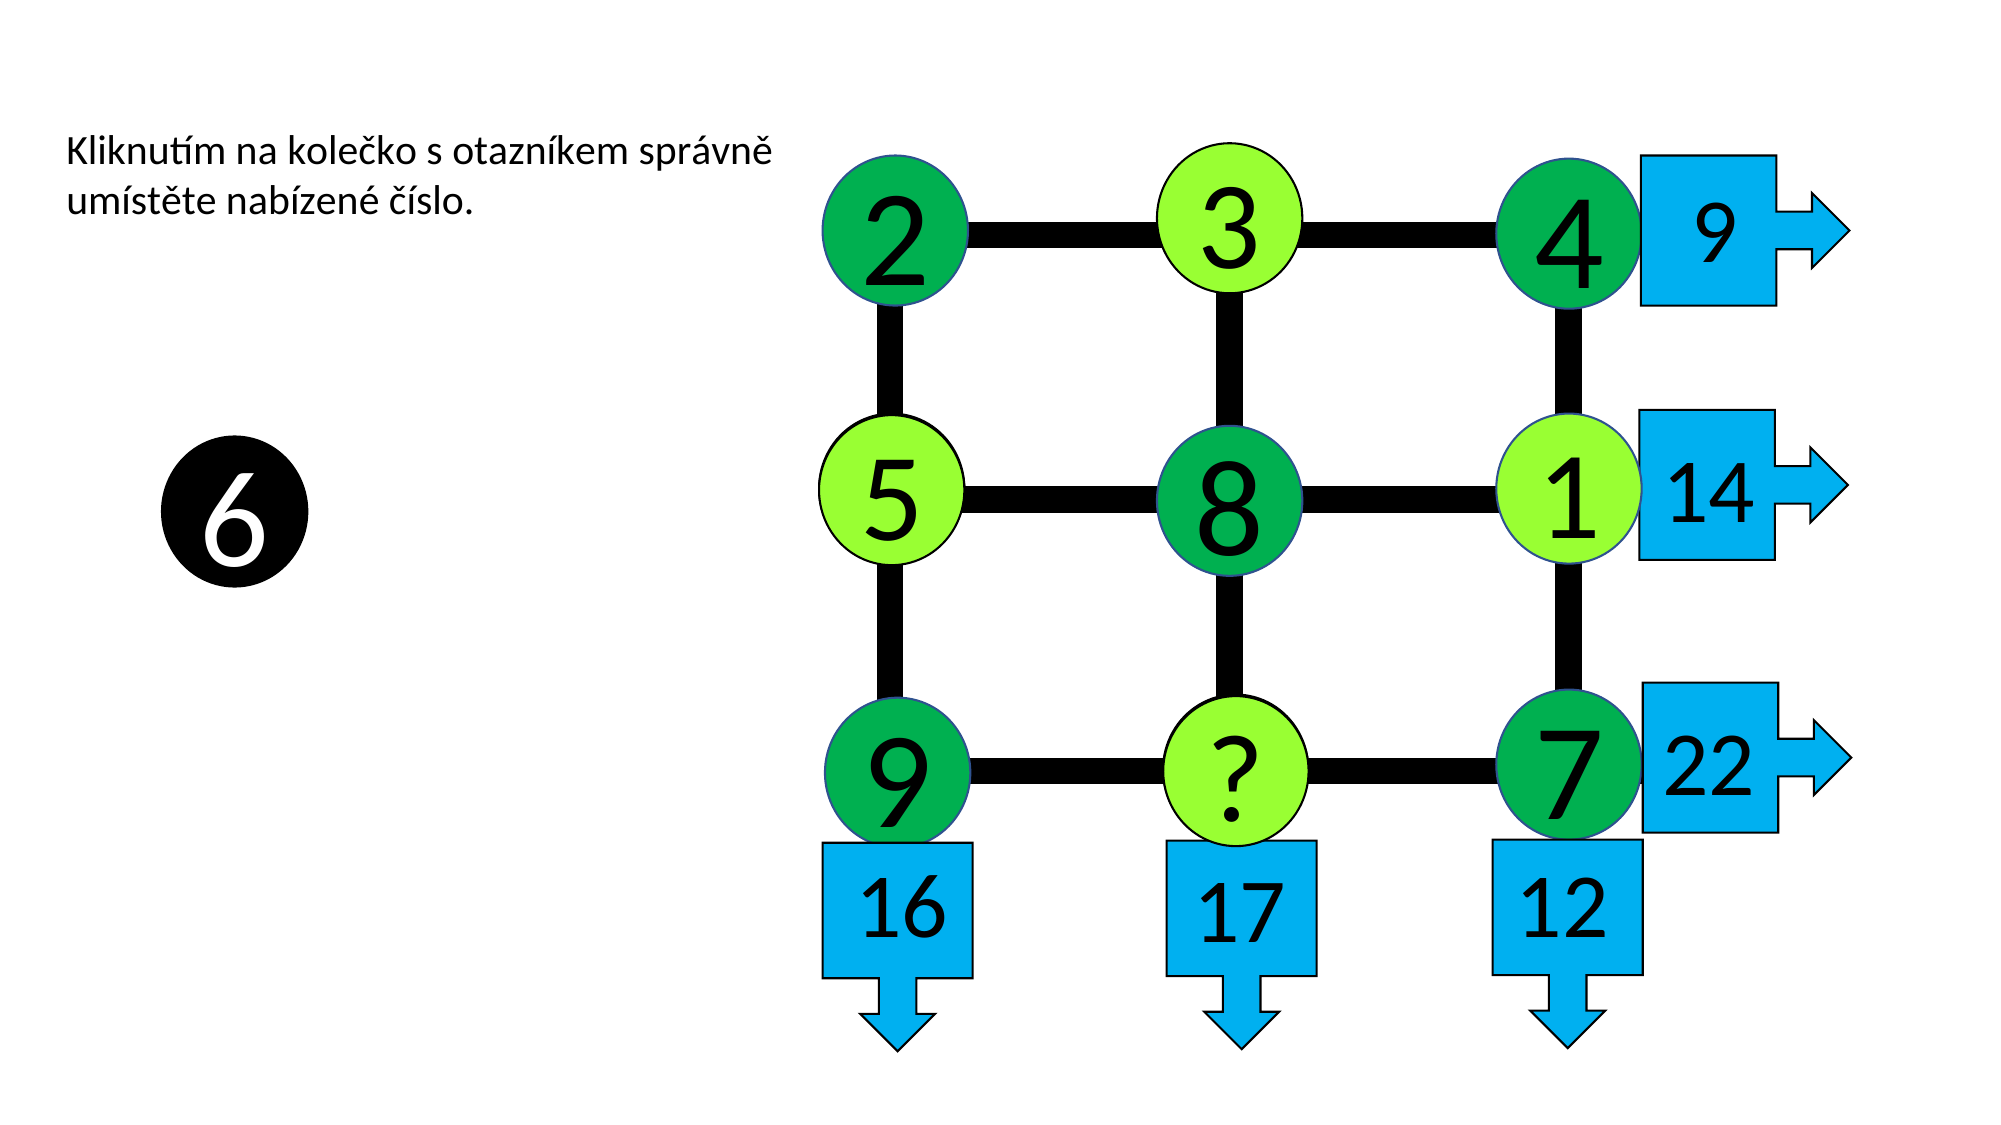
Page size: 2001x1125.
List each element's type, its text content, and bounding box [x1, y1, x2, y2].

text_box [1640, 682, 1852, 833]
text_box 17 [1178, 842, 1302, 969]
text_box 5 [819, 415, 965, 566]
text_box [1302, 487, 1499, 512]
text_box 12 [1501, 837, 1624, 964]
text_box 9 [824, 697, 971, 837]
text_box [822, 842, 973, 1052]
text_box 16 [840, 837, 964, 964]
text_box [1639, 409, 1848, 560]
text_box 6 [161, 436, 308, 587]
text_box [877, 564, 903, 700]
text_box [1297, 223, 1497, 248]
text_box 7 [1496, 689, 1642, 837]
text_box [970, 759, 1164, 784]
text_box [967, 223, 1162, 248]
text_box [1556, 563, 1581, 690]
text_box 1 [1496, 413, 1642, 564]
text_box 14 [1647, 423, 1771, 549]
text_box ? [1163, 696, 1309, 847]
text_box [1308, 759, 1498, 784]
text_box [824, 449, 830, 460]
text_box [954, 450, 959, 459]
text_box 2 [822, 155, 968, 306]
text_box [1640, 155, 1850, 306]
text_box 22 [1647, 695, 1771, 822]
text_box [1492, 839, 1643, 1049]
text_box 8 [1156, 425, 1303, 576]
text_box [830, 304, 954, 449]
text_box 4 [1496, 158, 1640, 309]
text_box 3 [1156, 143, 1303, 294]
text_box [1166, 840, 1317, 1050]
text_box 9 [1676, 162, 1753, 289]
text_box [962, 487, 1158, 512]
text_box [1556, 308, 1581, 414]
text_box Kliknutím na kolečko s otazníkem správně umístěte nabízené číslo. [51, 114, 789, 231]
text_box [1216, 293, 1242, 426]
text_box [1216, 575, 1242, 697]
